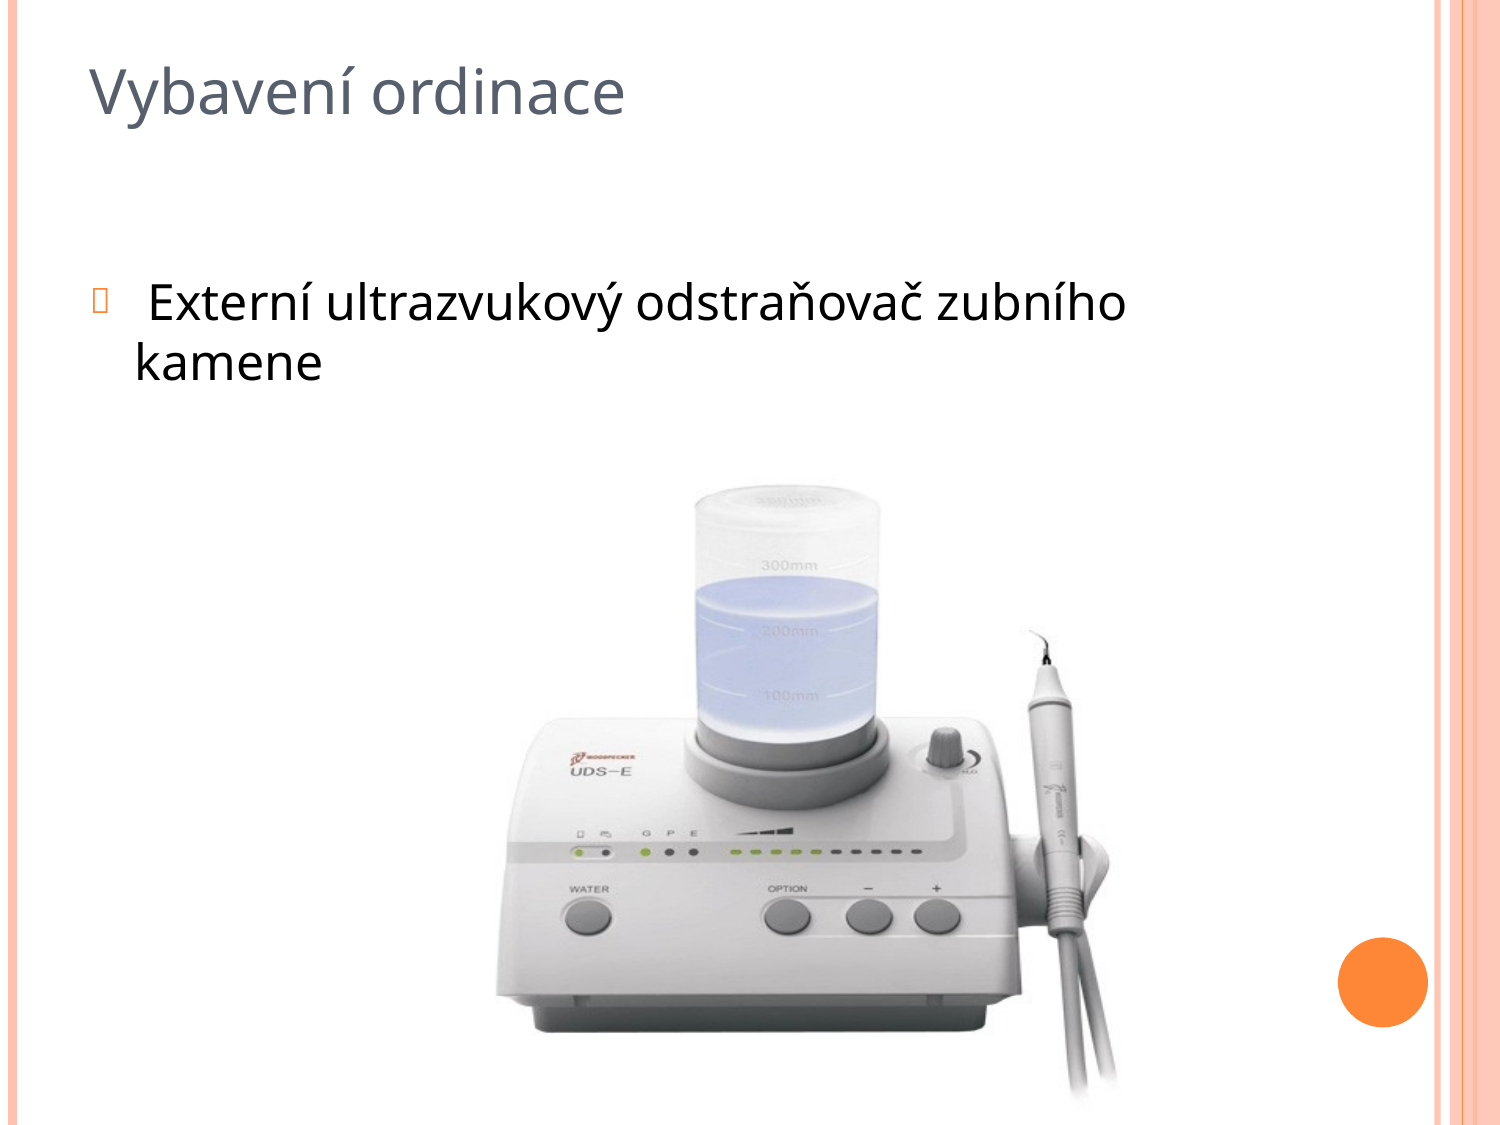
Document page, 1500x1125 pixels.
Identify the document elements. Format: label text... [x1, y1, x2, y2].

title Vybavení ordinace [75, 45, 1300, 233]
picture [407, 467, 1189, 1125]
list Externí ultrazvukový odstraňovač zubního kamene [75, 262, 1300, 1062]
